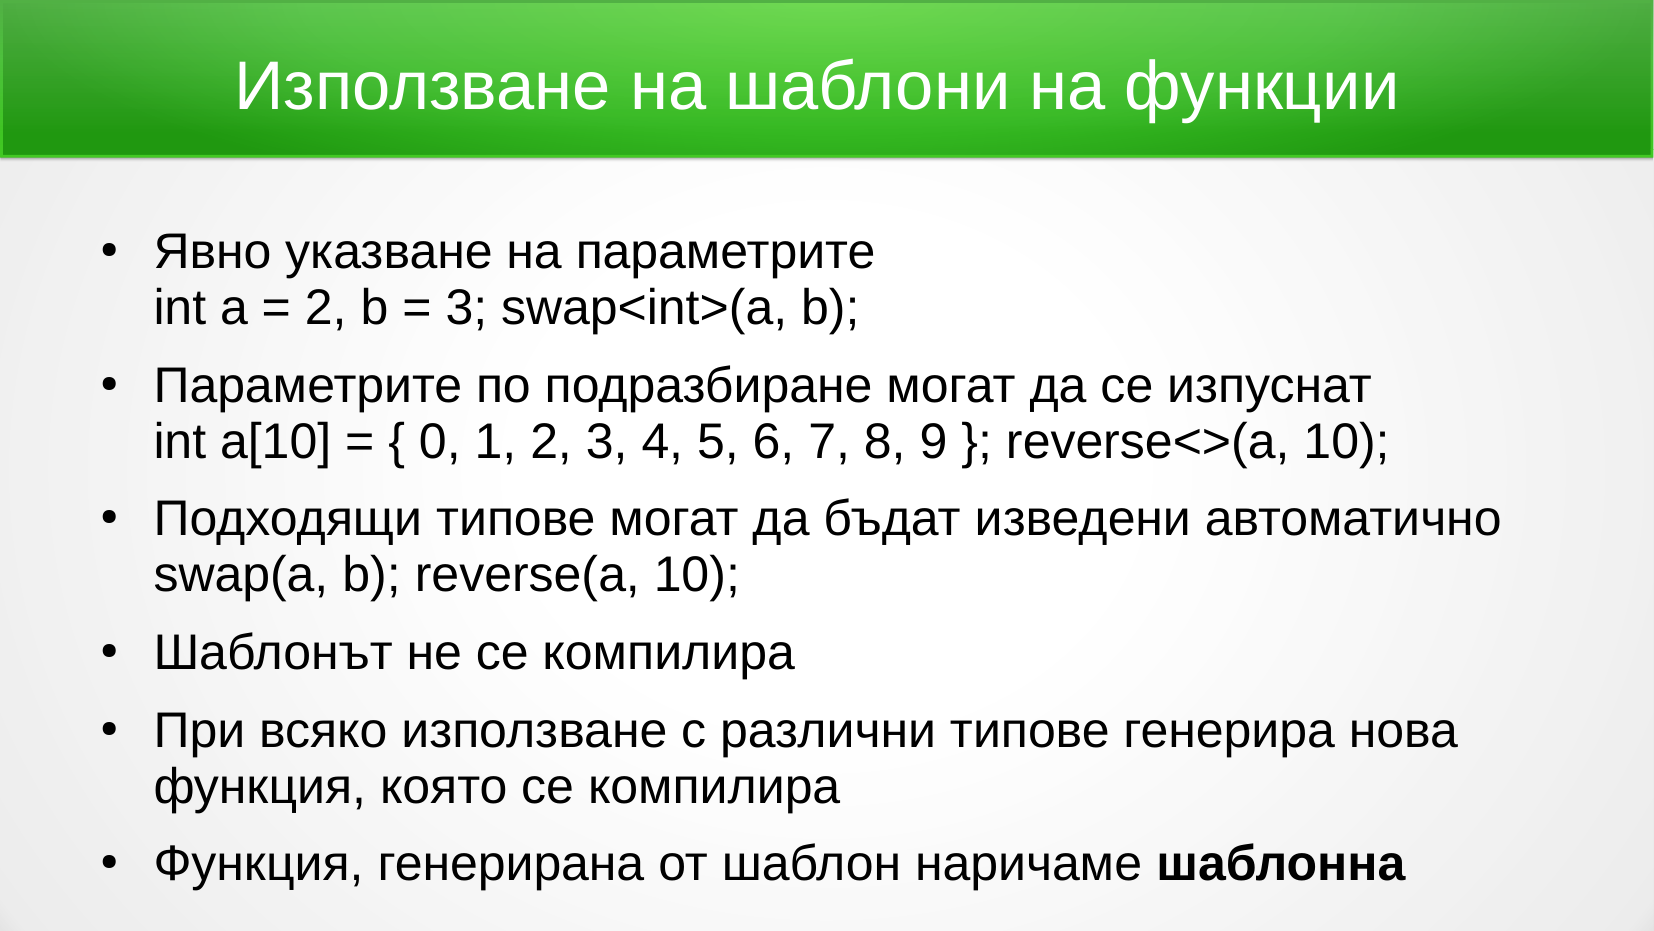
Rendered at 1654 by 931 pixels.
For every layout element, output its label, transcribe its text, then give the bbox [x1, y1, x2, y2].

list Явно указване на параметрите int a = 2, b = 3; swap<int>(a, b); Параметрите по подразбиране могат да се изпуснат int a[10] = { 0, 1, 2, 3, 4, 5, 6, 7, 8, 9 }; reverse<>(a, 10); Подходящи типове могат да бъдат изведени автоматично swap(a, b); reverse(a, 10); Шаблонът не се компилира При всяко използване с различни типове генерира нова функция, която се компилира Функция, генерирана от шаблон наричаме шаблонна [82, 223, 1571, 892]
title Използване на шаблони на функции [82, 37, 1571, 135]
